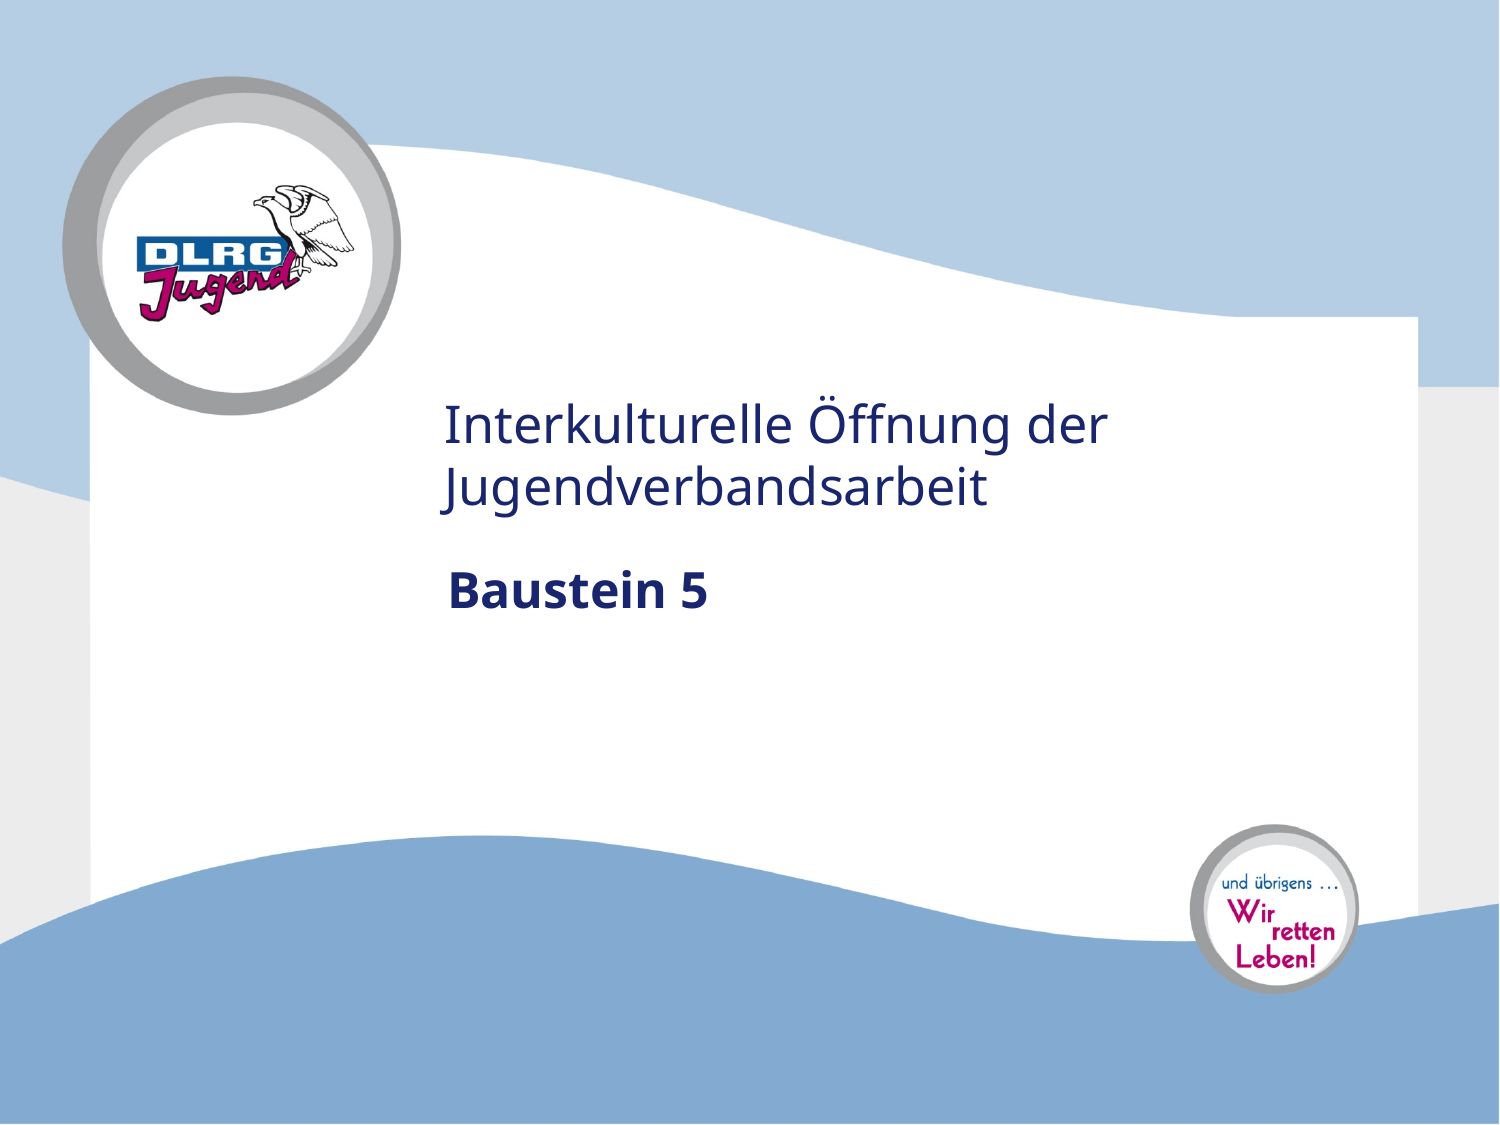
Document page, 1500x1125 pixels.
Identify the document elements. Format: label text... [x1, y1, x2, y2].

subtitle Baustein 5 [419, 550, 1407, 764]
title Interkulturelle Öffnung der Jugendverbandsarbeit [429, 383, 1418, 597]
picture [0, 0, 1500, 1125]
